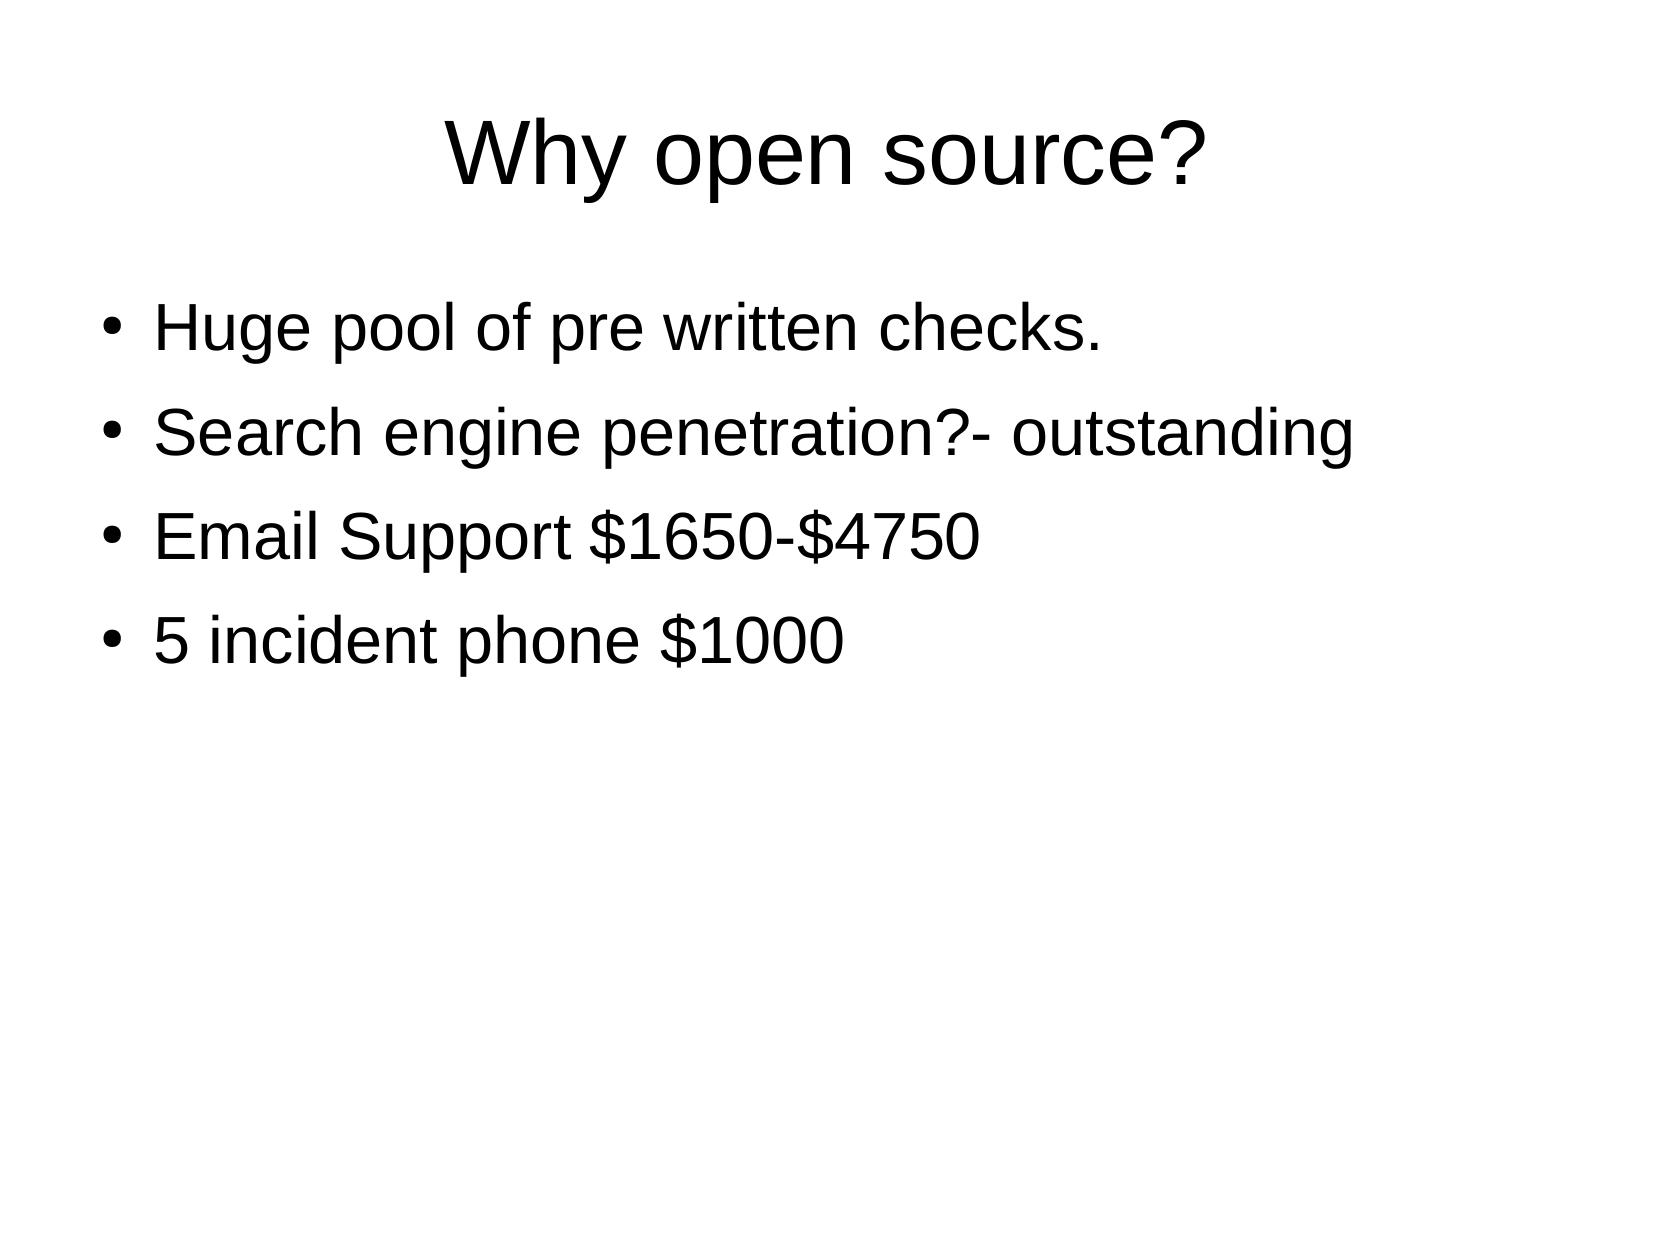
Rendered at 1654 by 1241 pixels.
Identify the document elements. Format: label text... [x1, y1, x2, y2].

title Why open source? [82, 49, 1571, 257]
list Huge pool of pre written checks. Search engine penetration?- outstanding Email Support $1650-$4750 5 incident phone $1000 [82, 290, 1571, 1010]
